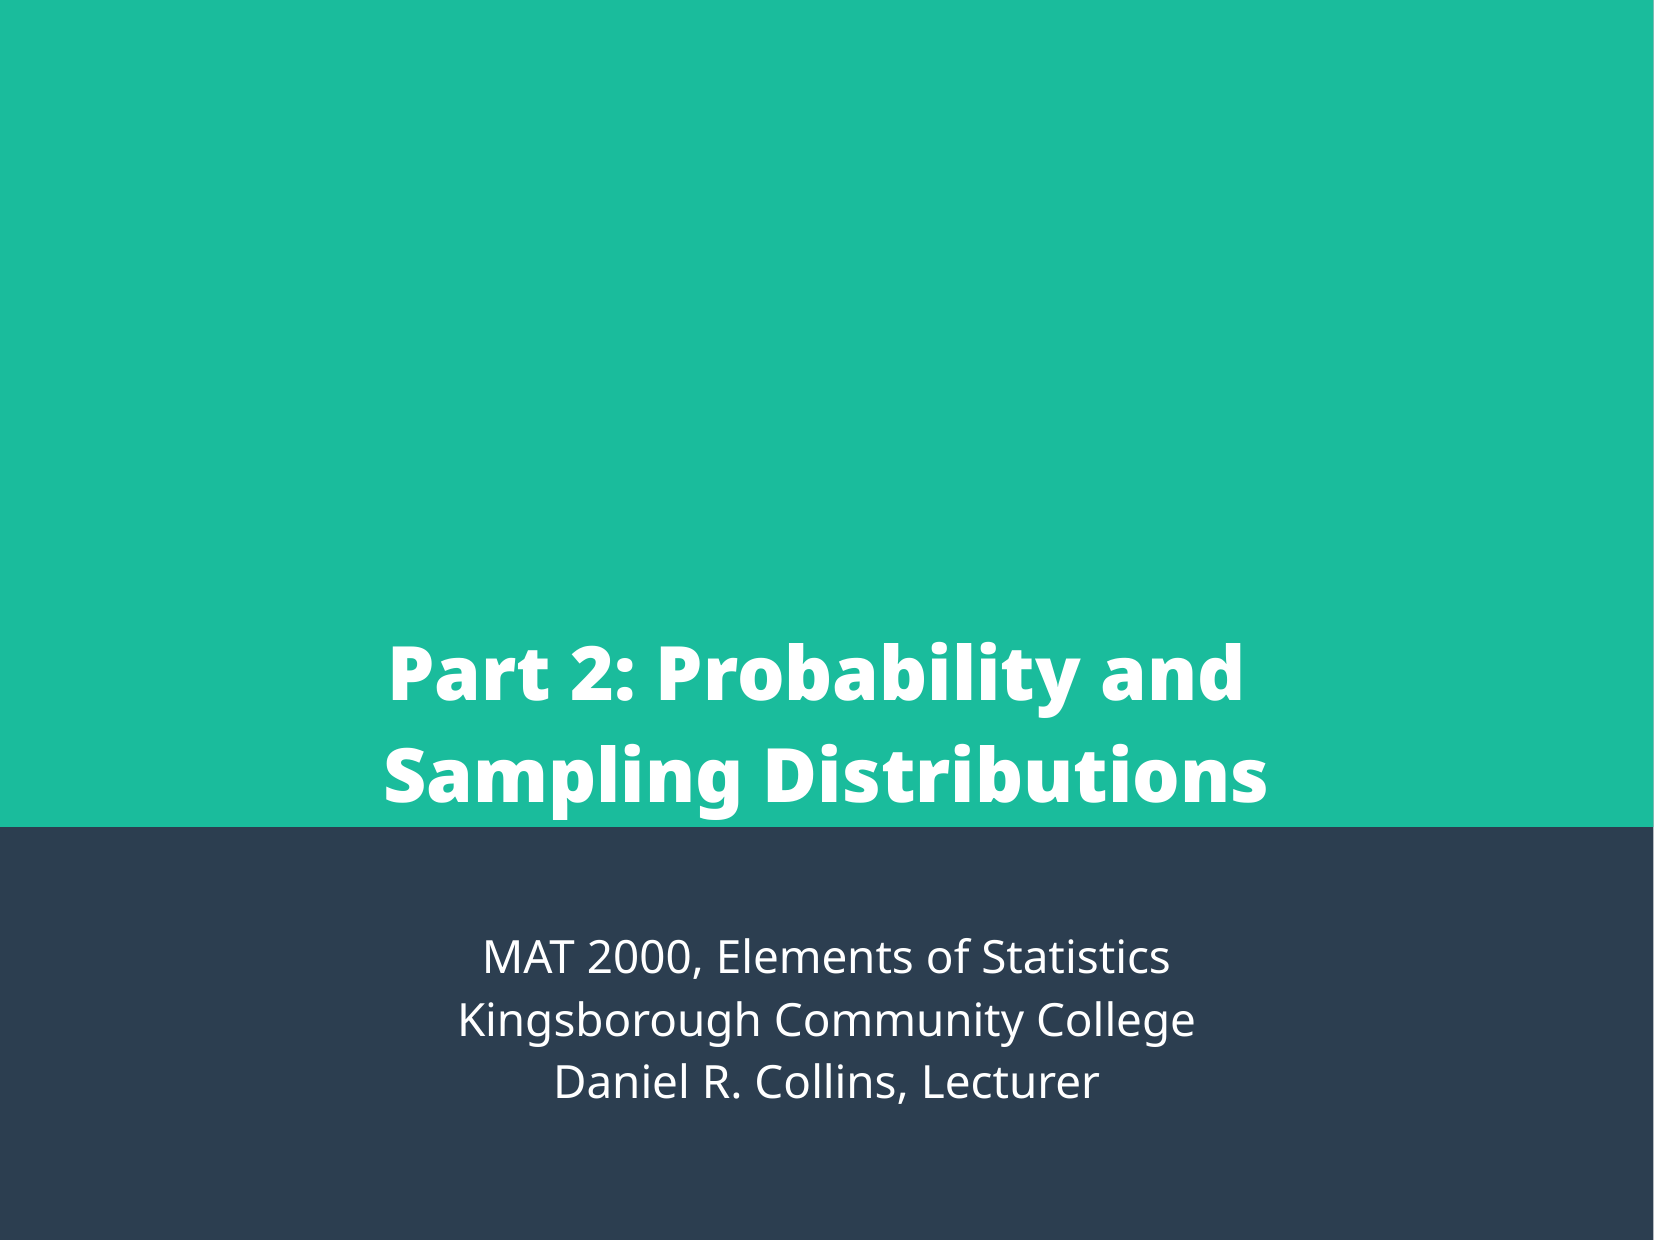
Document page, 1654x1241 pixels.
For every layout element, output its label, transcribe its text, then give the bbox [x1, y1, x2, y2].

subtitle MAT 2000, Elements of Statistics Kingsborough Community College Daniel R. Collins, Lecturer [59, 856, 1595, 1182]
title Part 2: Probability and Sampling Distributions [59, 620, 1595, 778]
